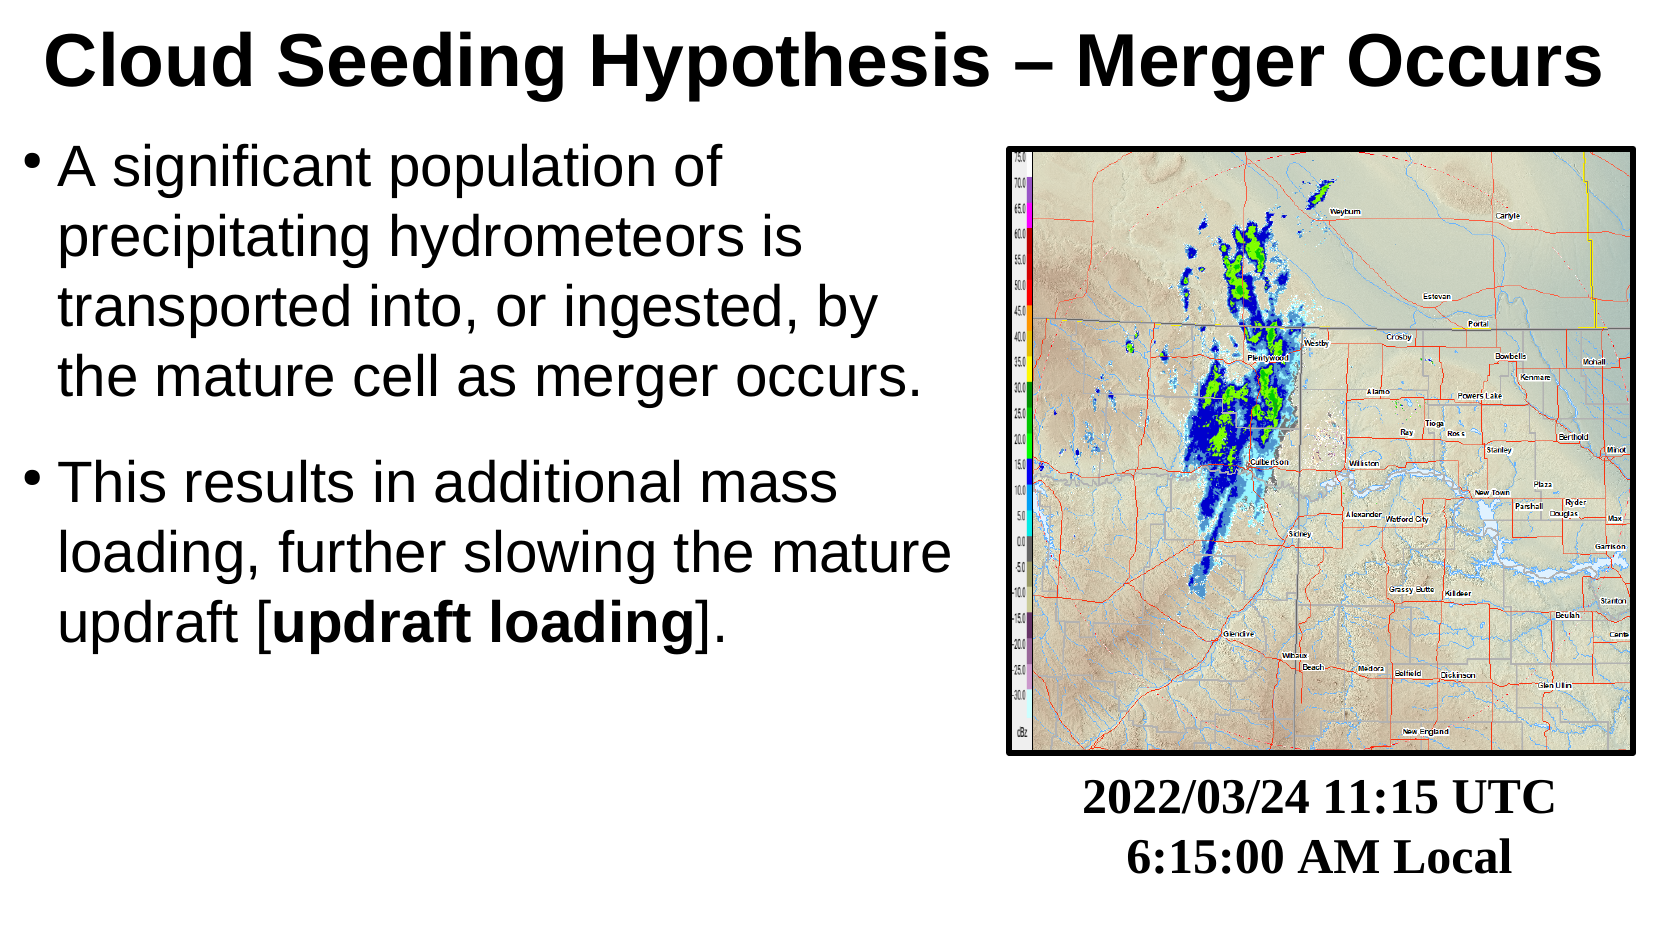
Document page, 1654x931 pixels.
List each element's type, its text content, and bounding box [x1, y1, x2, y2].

text_box 2022/03/24 11:15 UTC 6:15:00 AM Local [1000, 762, 1639, 901]
text_box A significant population of precipitating hydrometeors is transported into, or ingested, by the mature cell as merger occurs. This results in additional mass loading, further slowing the mature updraft [updraft loading]. [4, 120, 976, 662]
title Cloud Seeding Hypothesis – Merger Occurs [0, 5, 1654, 107]
picture [1012, 151, 1631, 751]
